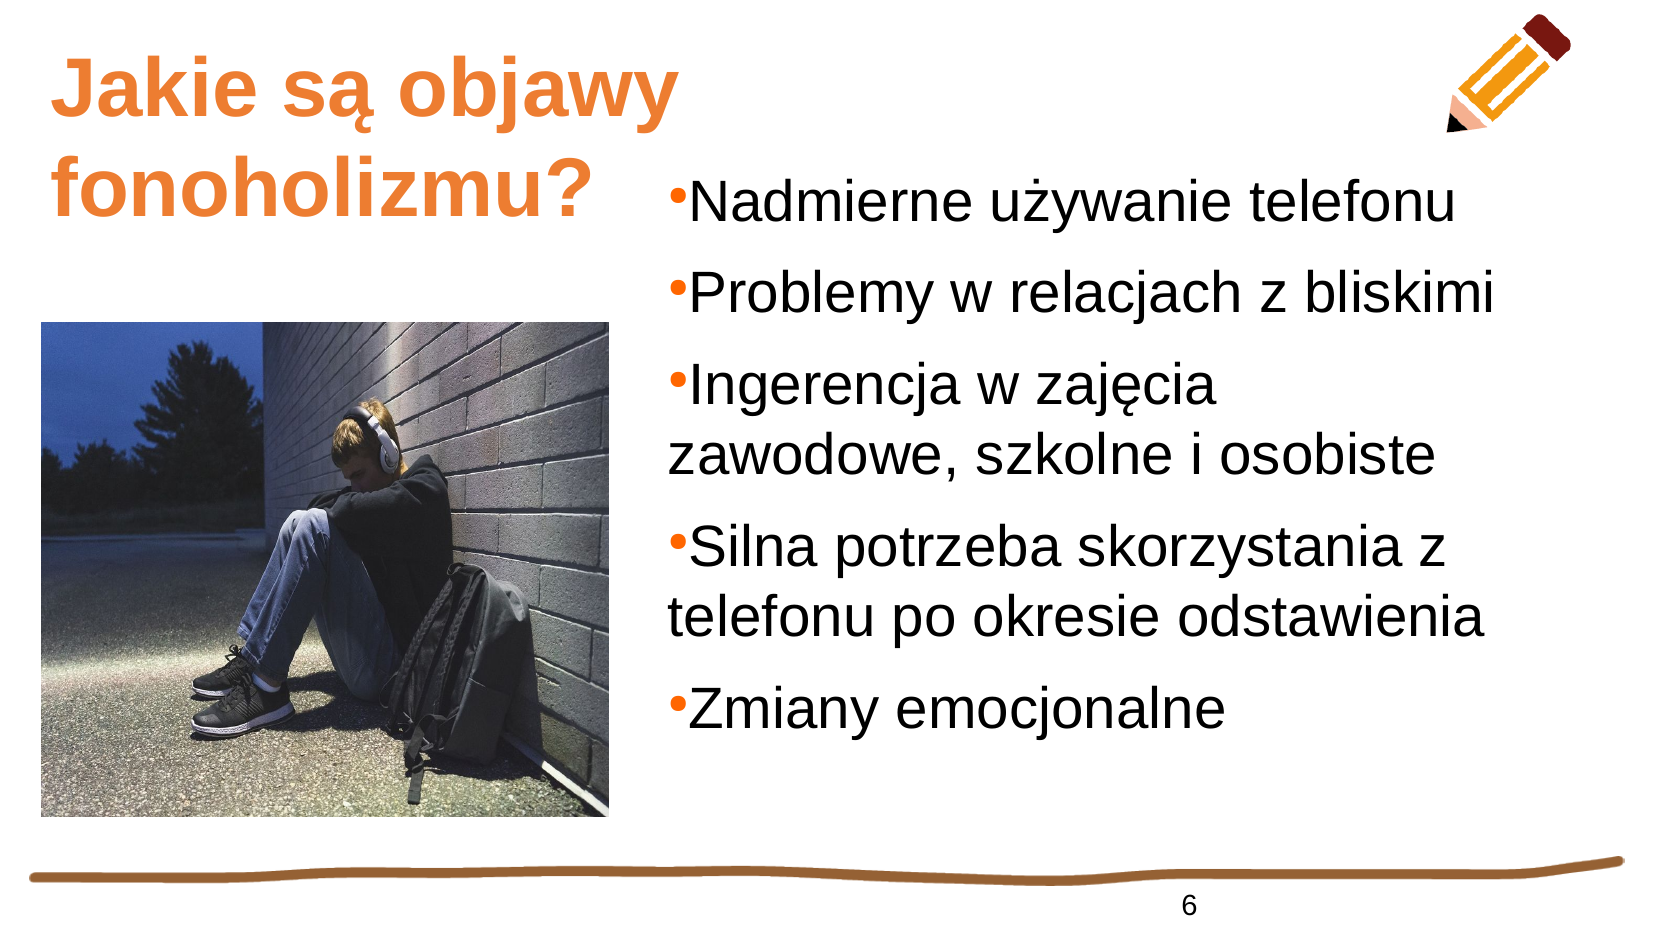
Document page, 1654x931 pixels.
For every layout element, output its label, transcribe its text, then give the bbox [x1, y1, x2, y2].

list Jakie są objawy fonoholizmu? [50, 33, 770, 668]
list Nadmierne używanie telefonu Problemy w relacjach z bliskimi Ingerencja w zajęcia zawodowe, szkolne i osobiste Silna potrzeba skorzystania z telefonu po okresie odstawienia Zmiany emocjonalne [667, 162, 1524, 817]
picture [29, 856, 1625, 886]
text_box <numer> [1181, 885, 1565, 931]
picture [41, 322, 609, 817]
picture [1446, 14, 1571, 133]
